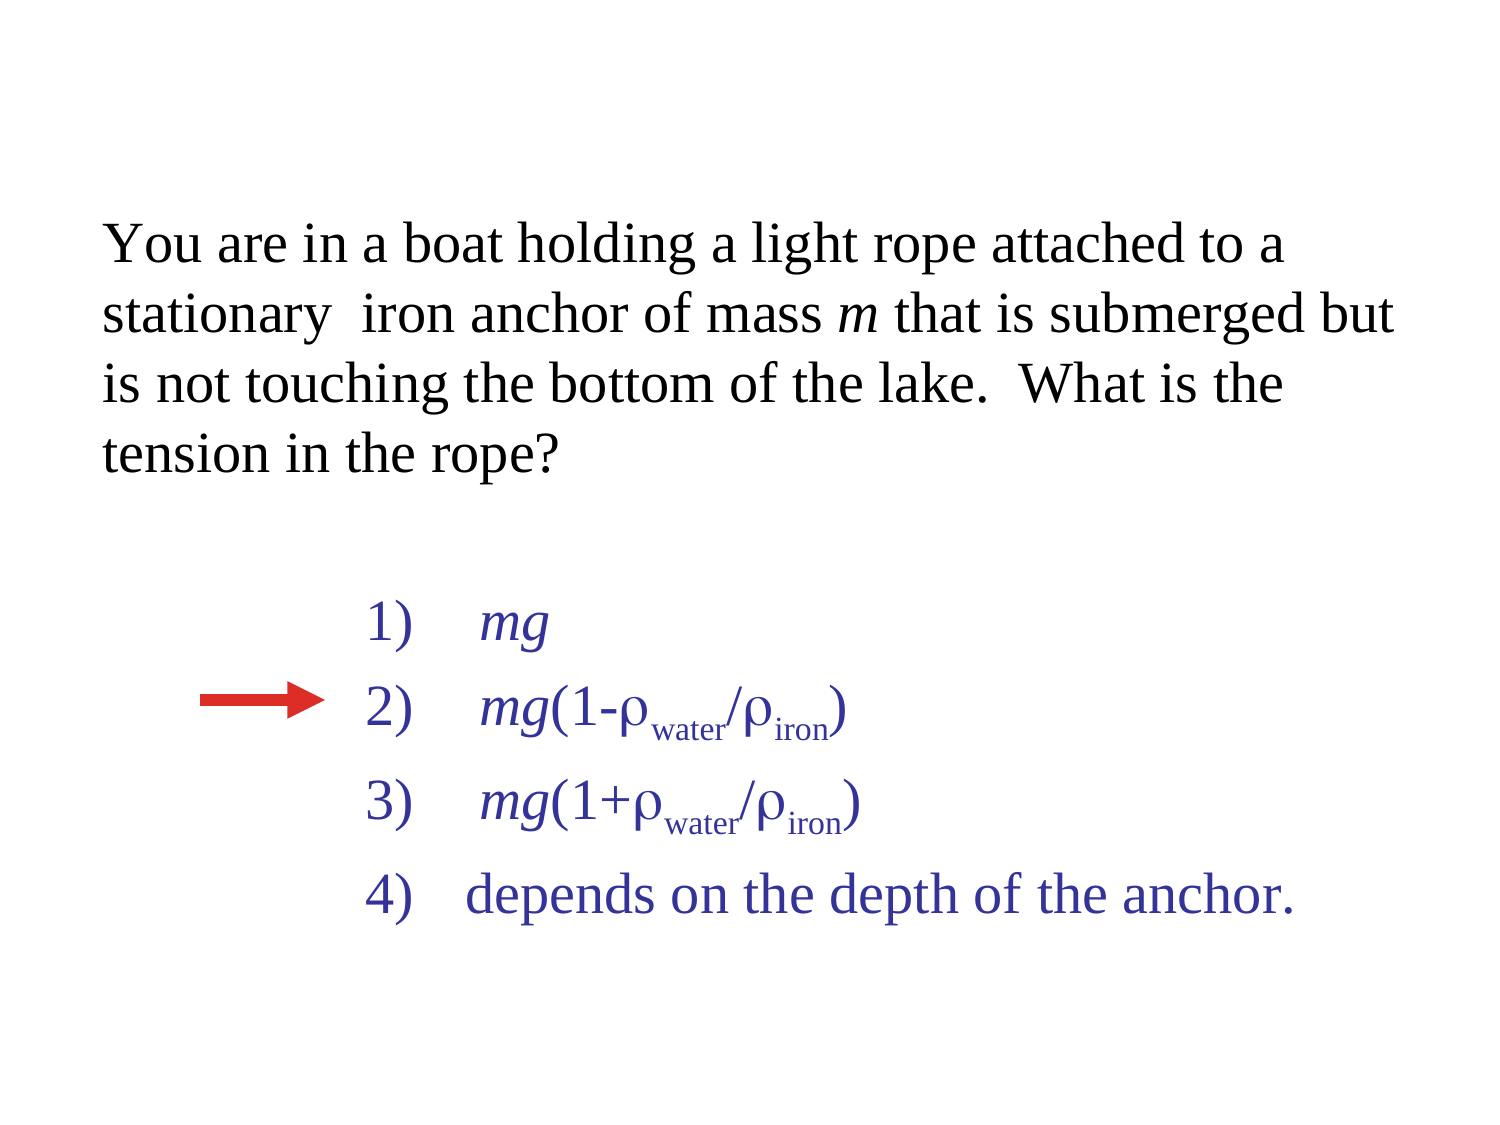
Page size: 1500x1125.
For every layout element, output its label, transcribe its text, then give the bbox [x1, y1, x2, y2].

title You are in a boat holding a light rope attached to a stationary iron anchor of mass m that is submerged but is not touching the bottom of the lake. What is the tension in the rope? [87, 75, 1413, 613]
list mg mg(1-ρwater/ρiron) mg(1+ρwater/ρiron) depends on the depth of the anchor. [349, 574, 1338, 963]
